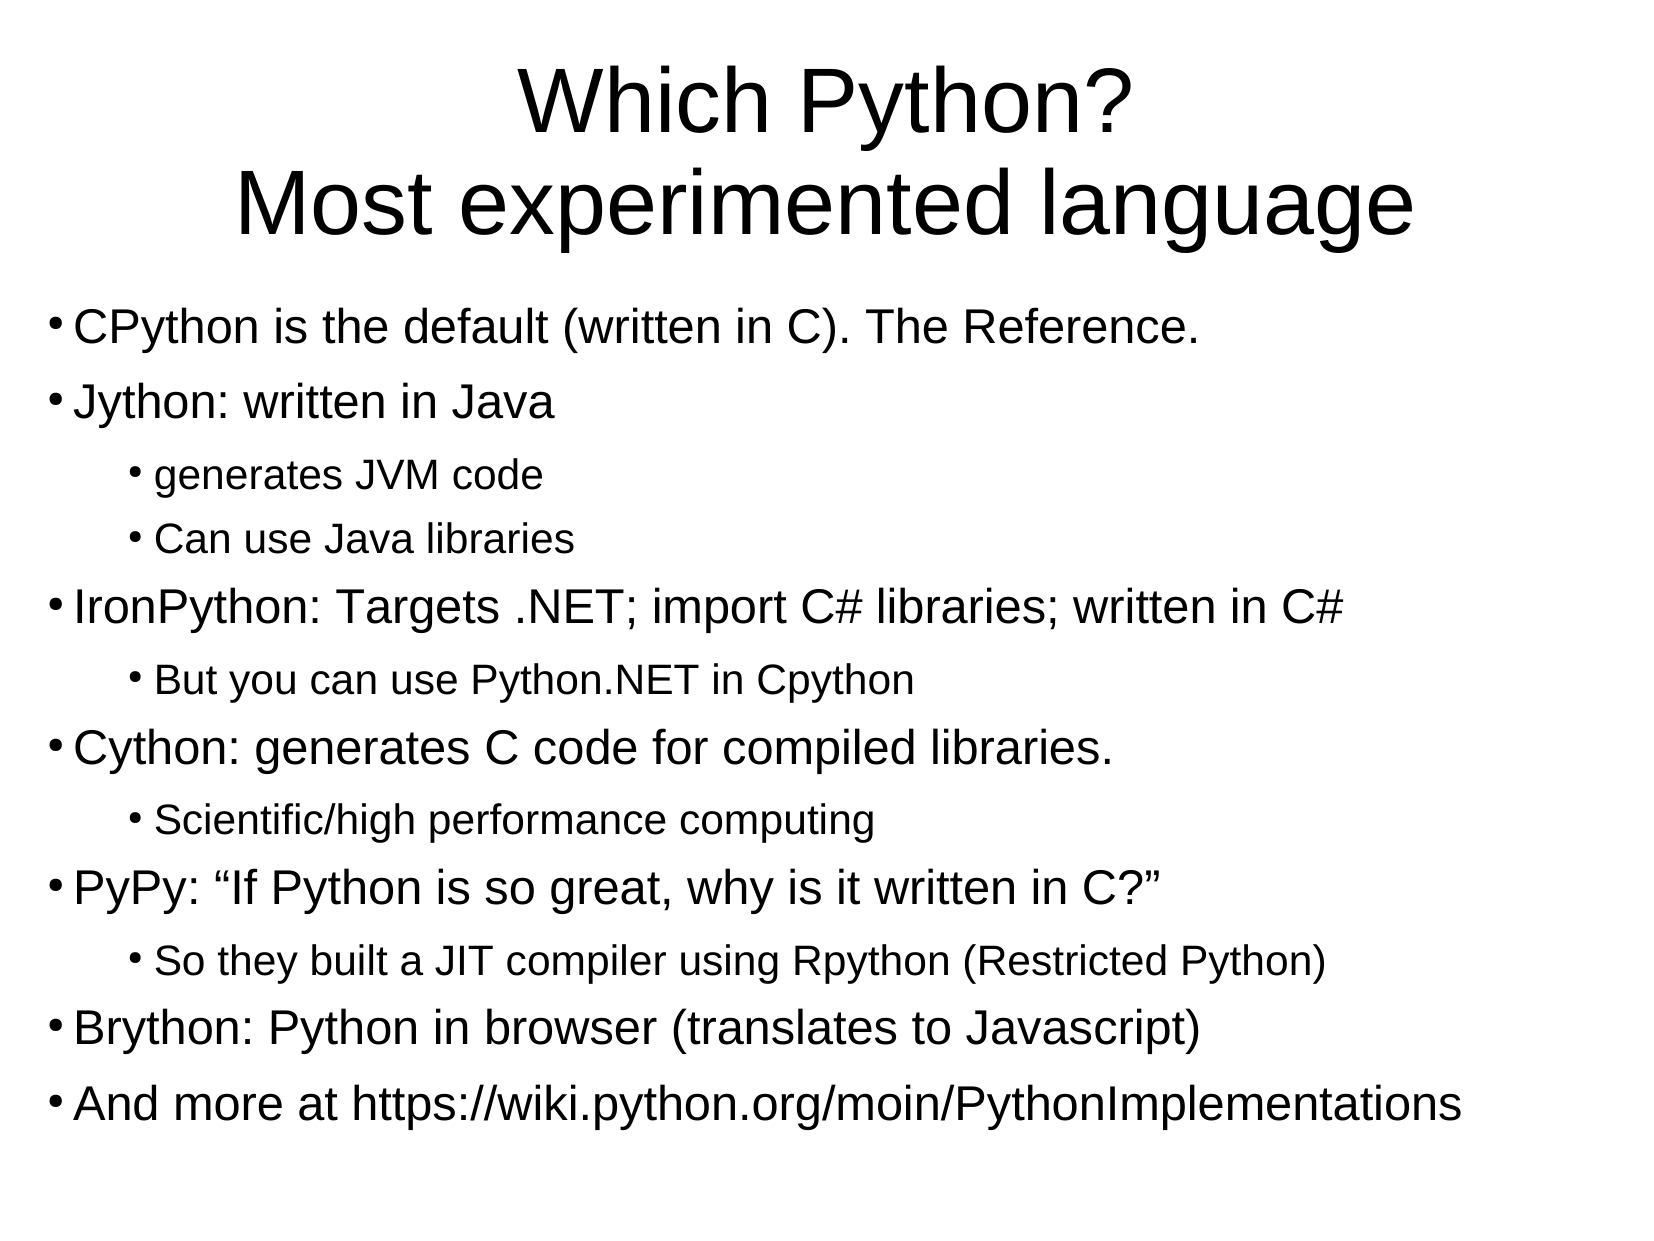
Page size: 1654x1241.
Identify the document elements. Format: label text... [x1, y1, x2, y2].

title Which Python? Most experimented language [82, 49, 1571, 257]
list CPython is the default (written in C). The Reference. Jython: written in Java generates JVM code Can use Java libraries IronPython: Targets .NET; import C# libraries; written in C# But you can use Python.NET in Cpython Cython: generates C code for compiled libraries. Scientific/high performance computing PyPy: “If Python is so great, why is it written in C?” So they built a JIT compiler using Rpython (Restricted Python) Brython: Python in browser (translates to Javascript) And more at https://wiki.python.org/moin/PythonImplementations [47, 295, 1595, 1145]
